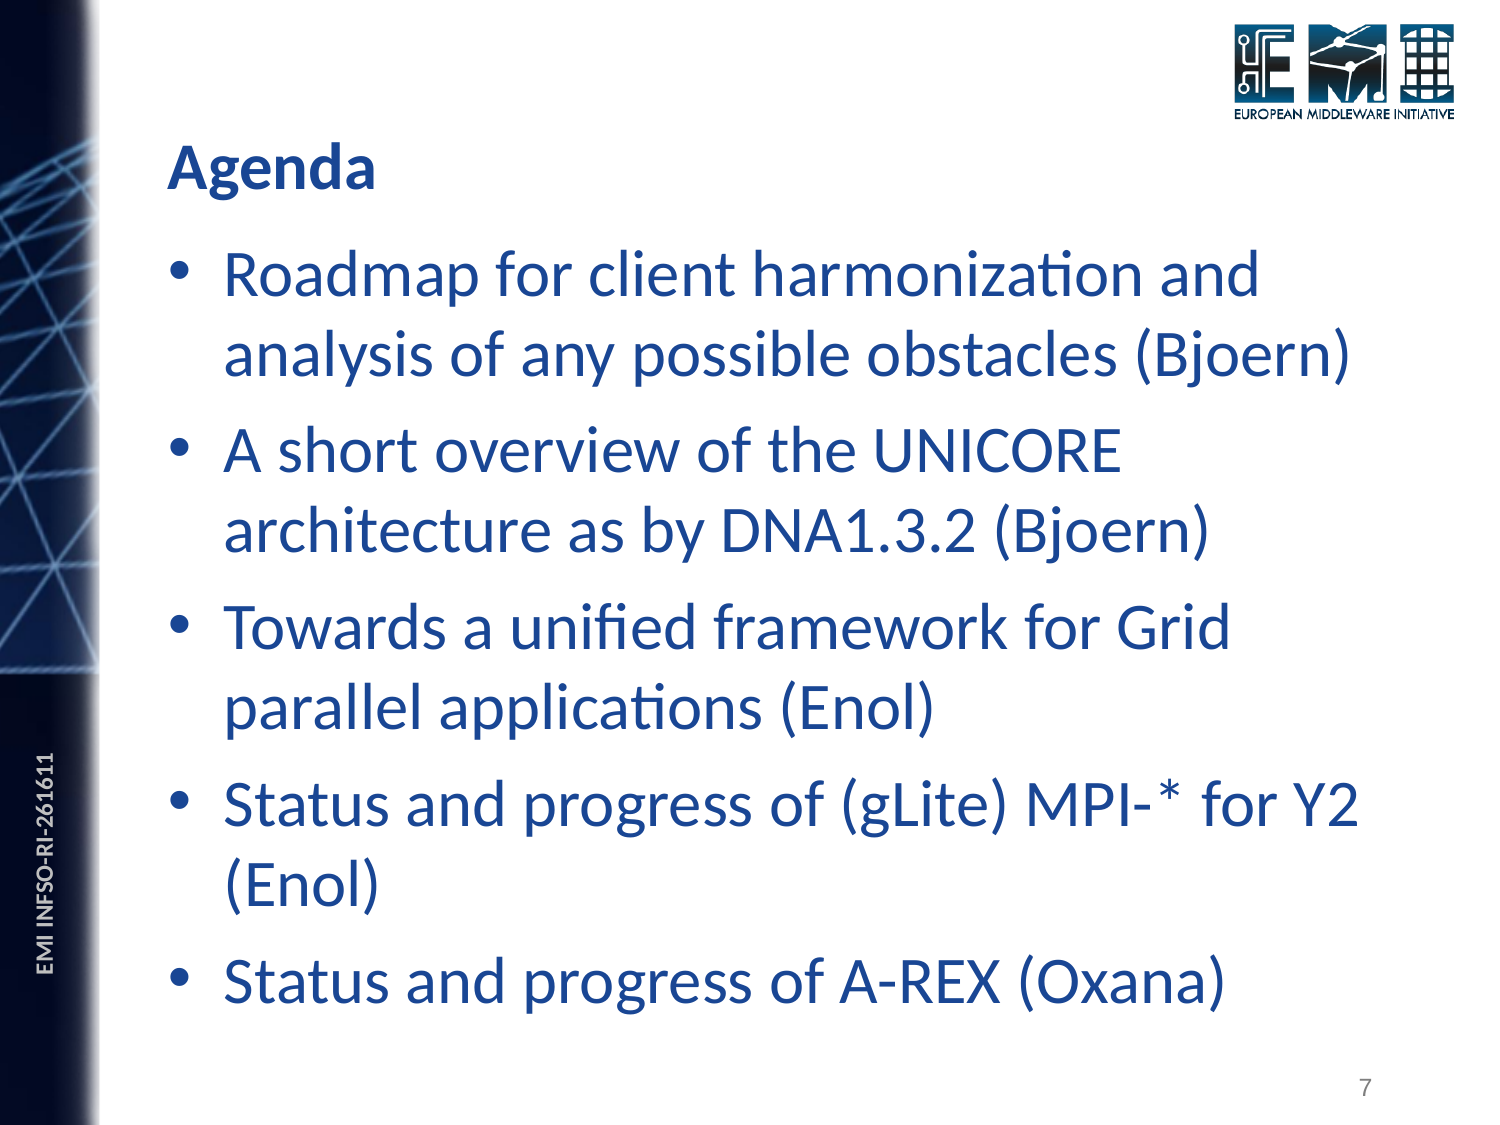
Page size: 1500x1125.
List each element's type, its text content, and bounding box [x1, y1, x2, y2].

text_box <number> [1343, 1063, 1426, 1123]
picture [0, 0, 111, 1125]
picture [1185, 8, 1500, 140]
list Roadmap for client harmonization and analysis of any possible obstacles (Bjoern) A short overview of the UNICORE architecture as by DNA1.3.2 (Bjoern) Towards a unified framework for Grid parallel applications (Enol) Status and progress of (gLite) MPI-* for Y2 (Enol) Status and progress of A-REX (Oxana) [153, 221, 1381, 1053]
text_box Agenda [153, 115, 1200, 211]
